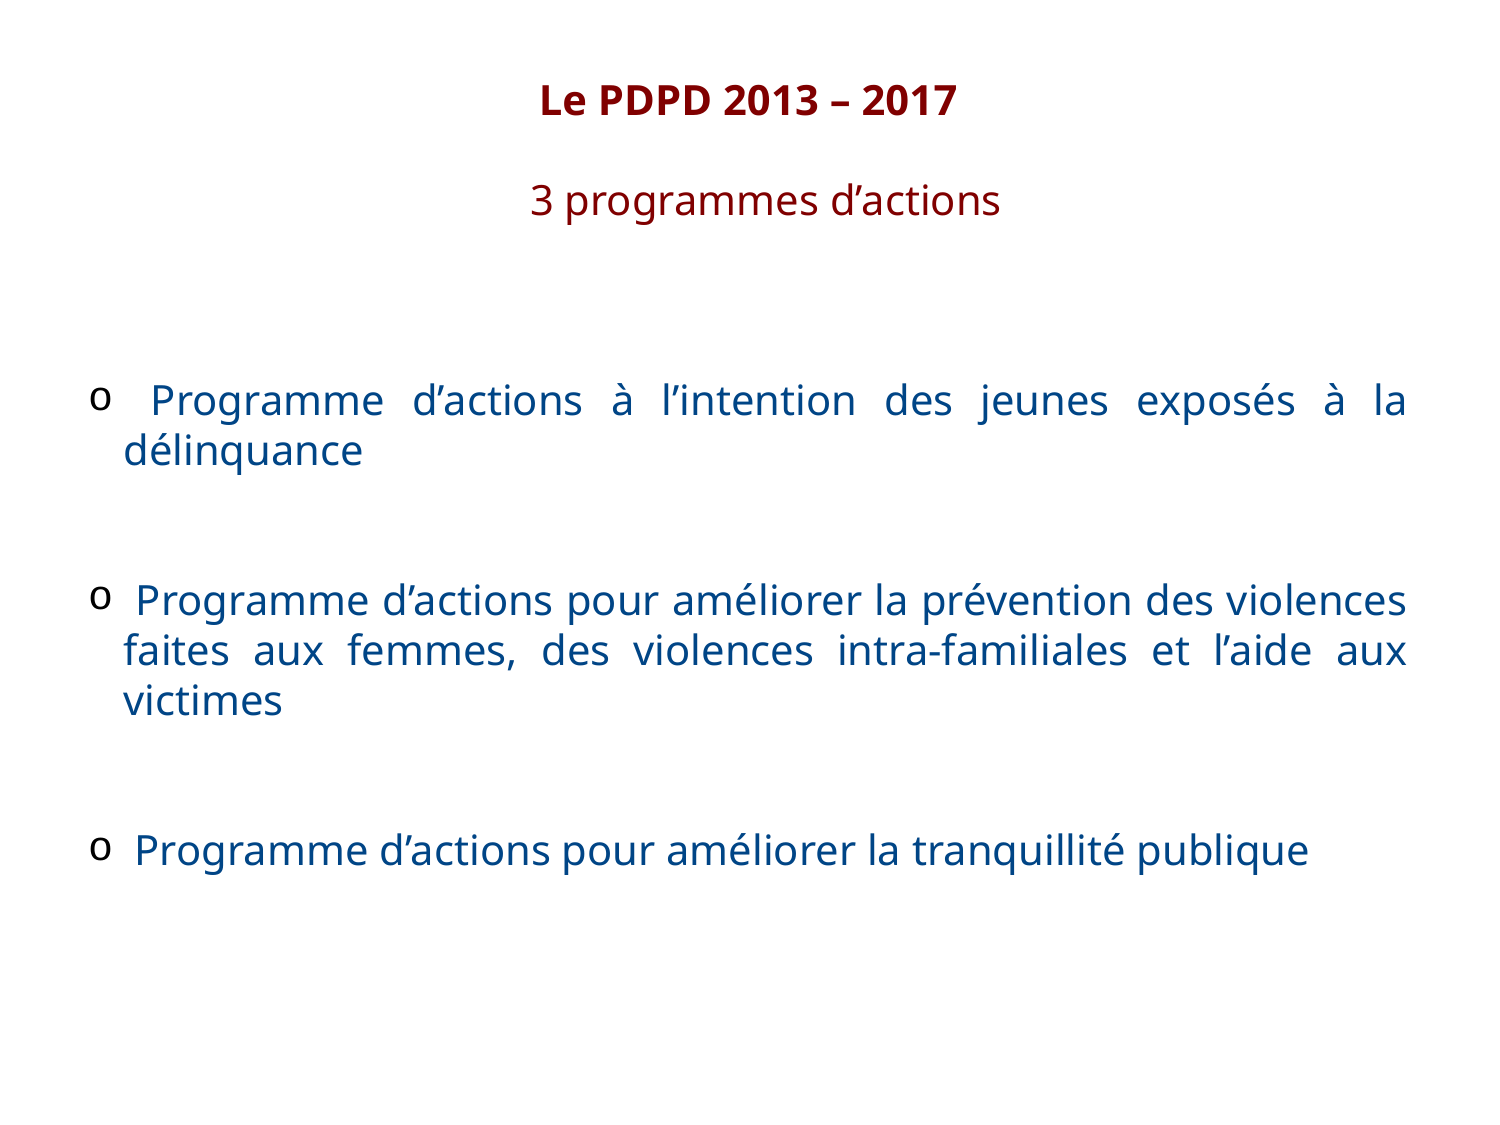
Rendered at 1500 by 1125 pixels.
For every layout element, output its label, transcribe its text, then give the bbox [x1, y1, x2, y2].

text_box Le PDPD 2013 – 2017 3 programmes d’actions Programme d’actions à l’intention des jeunes exposés à la délinquance Programme d’actions pour améliorer la prévention des violences faites aux femmes, des violences intra-familiales et l’aide aux victimes Programme d’actions pour améliorer la tranquillité publique [73, 66, 1423, 910]
